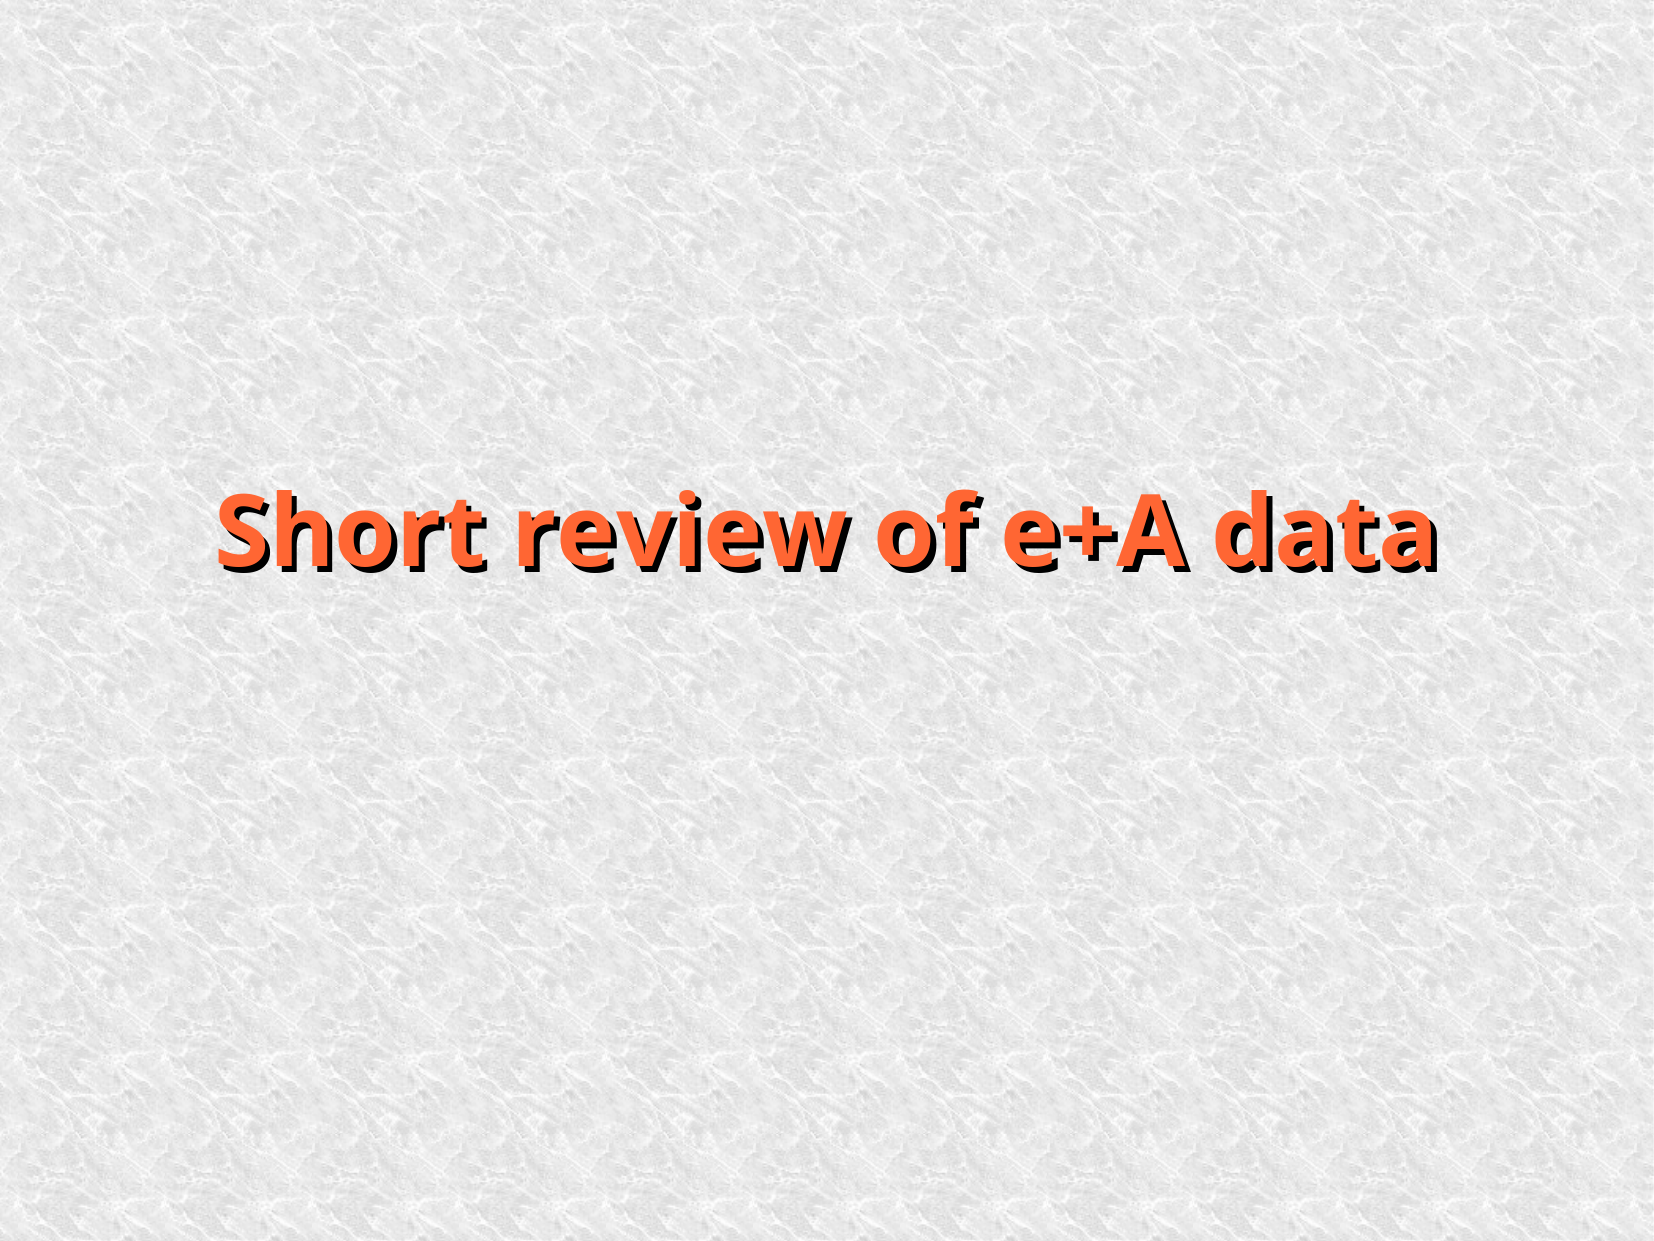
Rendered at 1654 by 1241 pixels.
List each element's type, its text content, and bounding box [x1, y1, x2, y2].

text_box Short review of e+A data [29, 452, 1625, 635]
picture [0, 0, 1654, 1241]
